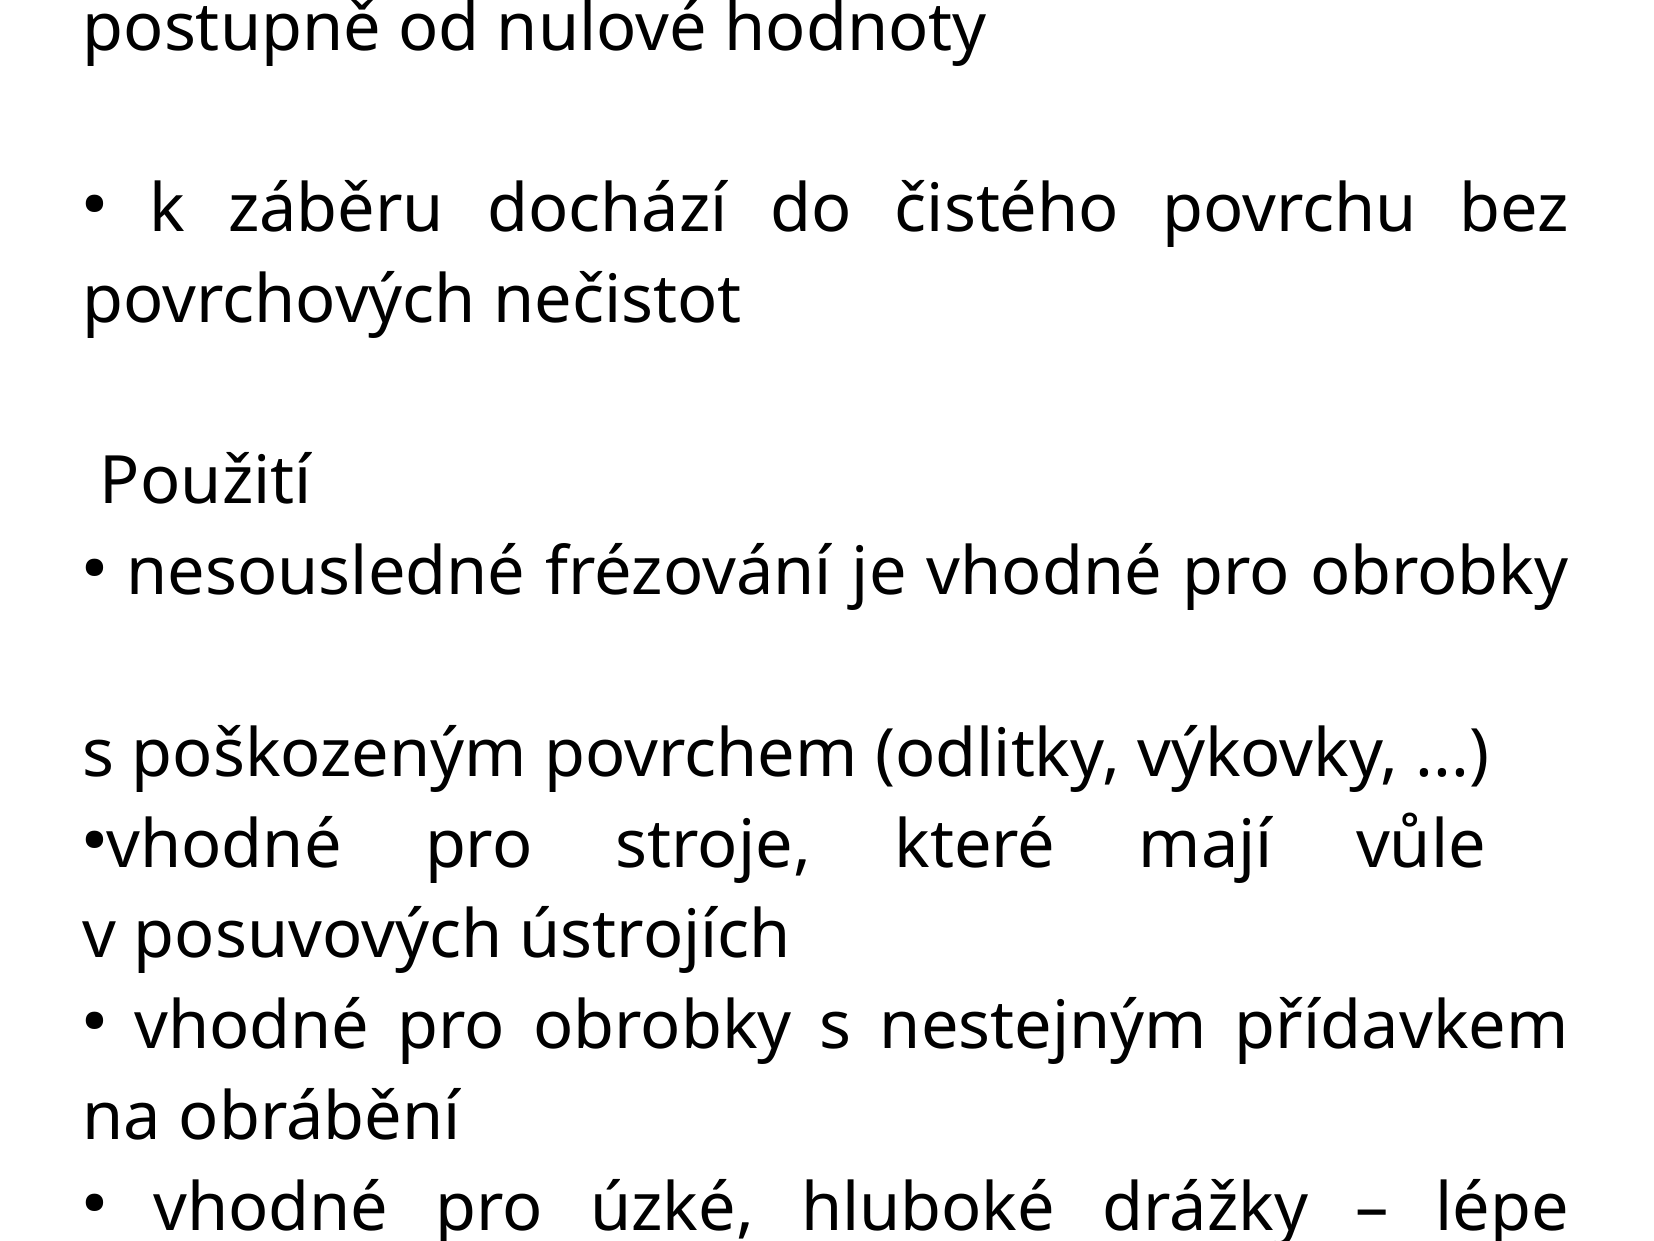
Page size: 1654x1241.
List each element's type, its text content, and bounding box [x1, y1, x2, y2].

subtitle výhodou je měkčí chod – řezná síla narůstá postupně od nulové hodnoty k záběru dochází do čistého povrchu bez povrchových nečistot Použití nesousledné frézování je vhodné pro obrobky s poškozeným povrchem (odlitky, výkovky, ...) vhodné pro stroje, které mají vůle v posuvových ústrojích vhodné pro obrobky s nestejným přídavkem na obrábění vhodné pro úzké, hluboké drážky – lépe vznáší třísky [82, 32, 1571, 1196]
